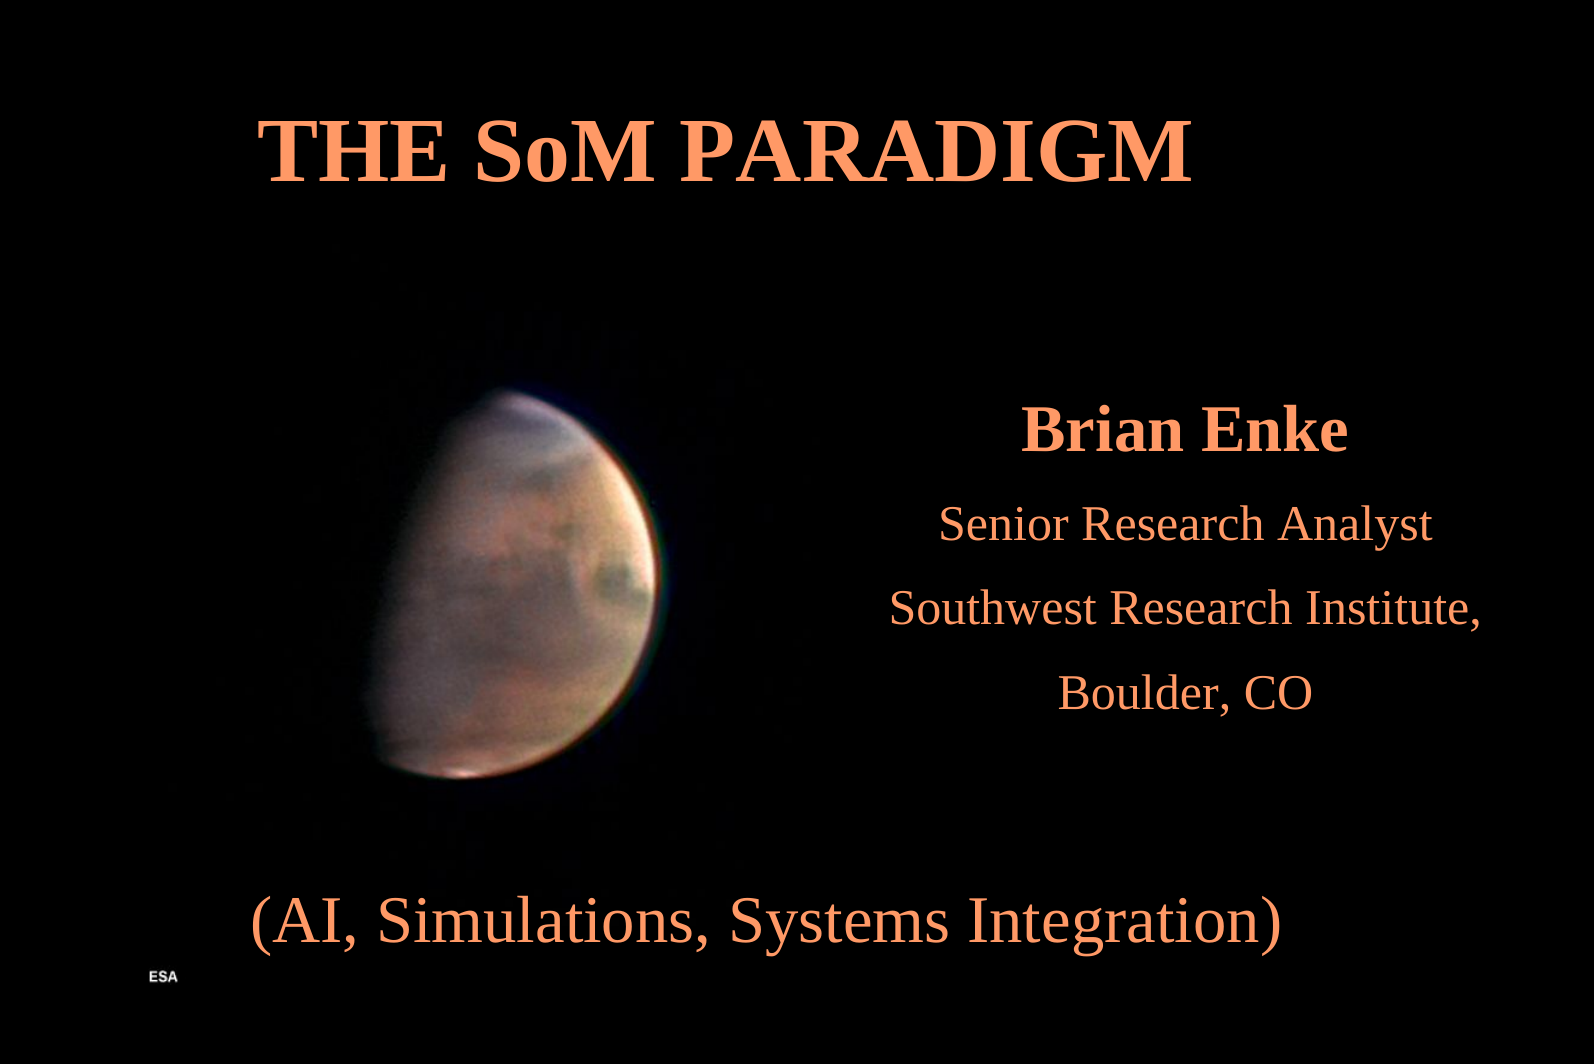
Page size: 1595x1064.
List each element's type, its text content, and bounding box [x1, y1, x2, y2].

picture [139, 234, 890, 986]
text_box (AI, Simulations, Systems Integration) [250, 883, 1382, 961]
text_box THE SoM PARADIGM [257, 99, 1364, 309]
list Brian Enke Senior Research Analyst Southwest Research Institute, Boulder, CO [820, 325, 1534, 792]
